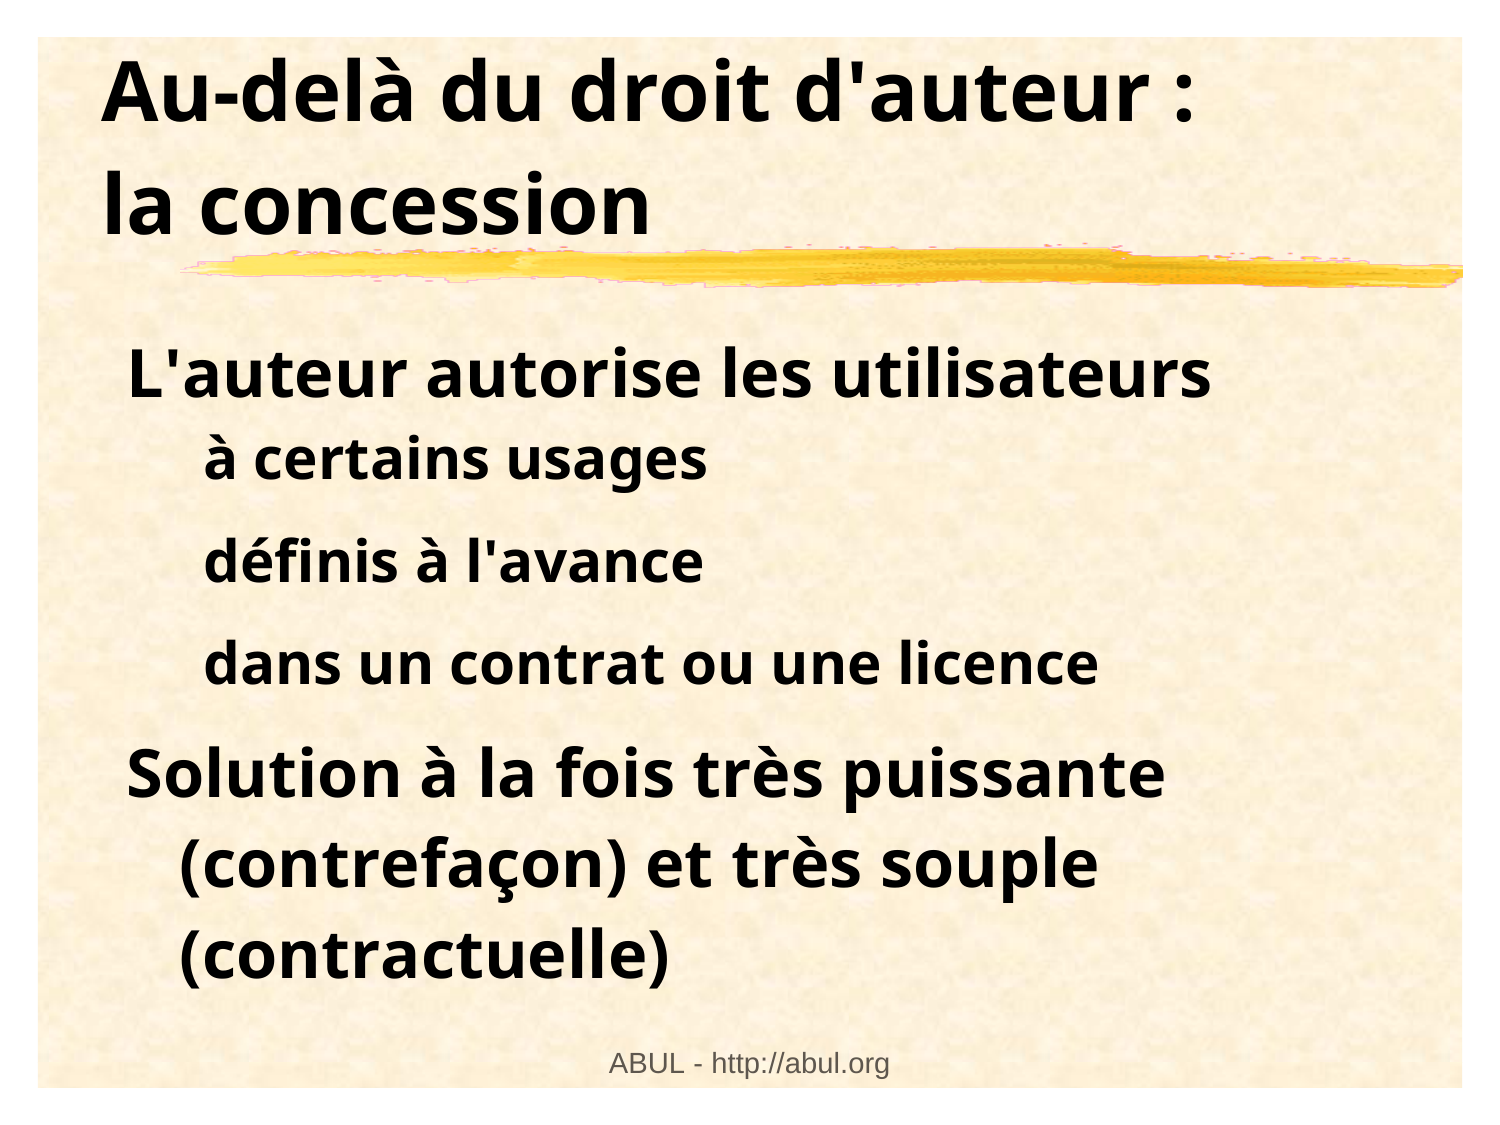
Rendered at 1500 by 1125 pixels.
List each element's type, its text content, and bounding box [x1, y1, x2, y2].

picture [37, 37, 1463, 1088]
title Au-delà du droit d'auteur : la concession [101, 39, 1312, 253]
list L'auteur autorise les utilisateurs à certains usages définis à l'avance dans un contrat ou une licence Solution à la fois très puissante (contrefaçon) et très souple (contractuelle) [109, 326, 1384, 965]
